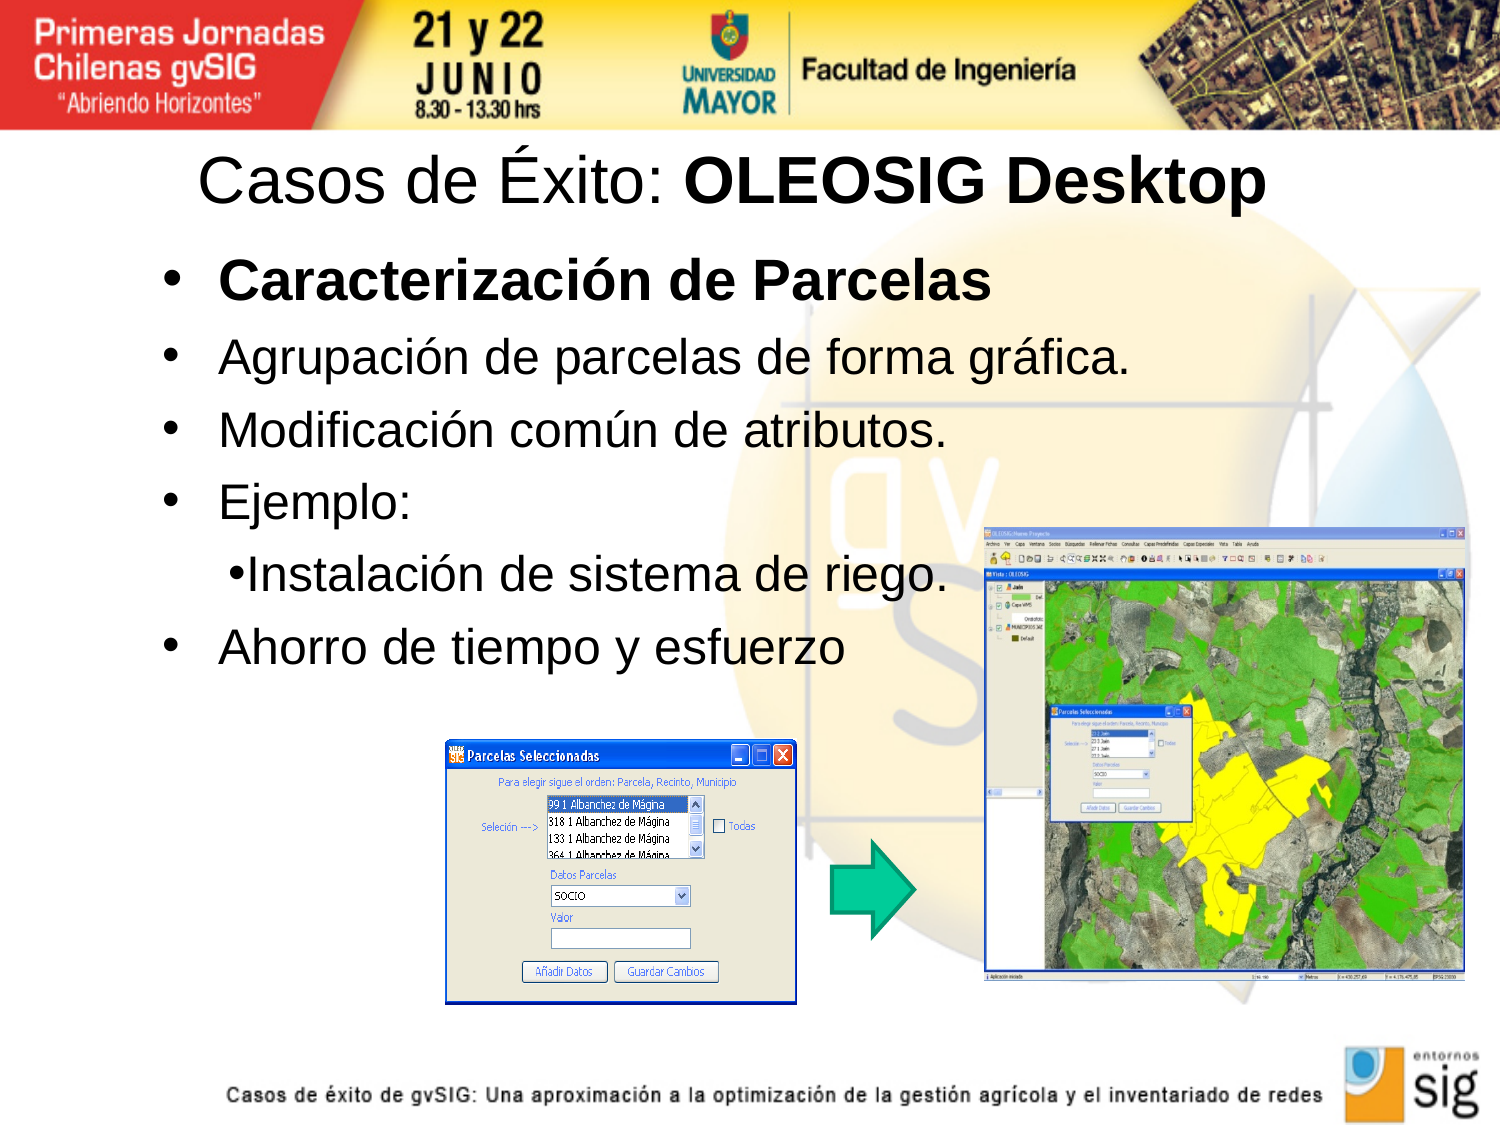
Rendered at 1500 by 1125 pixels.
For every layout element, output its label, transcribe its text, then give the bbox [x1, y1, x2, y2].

picture [0, 0, 1500, 1125]
list Caracterización de Parcelas Agrupación de parcelas de forma gráfica. Modificación común de atributos. Ejemplo: Instalación de sistema de riego. Ahorro de tiempo y esfuerzo [82, 234, 1313, 755]
title Casos de Éxito: OLEOSIG Desktop [58, 93, 1409, 261]
